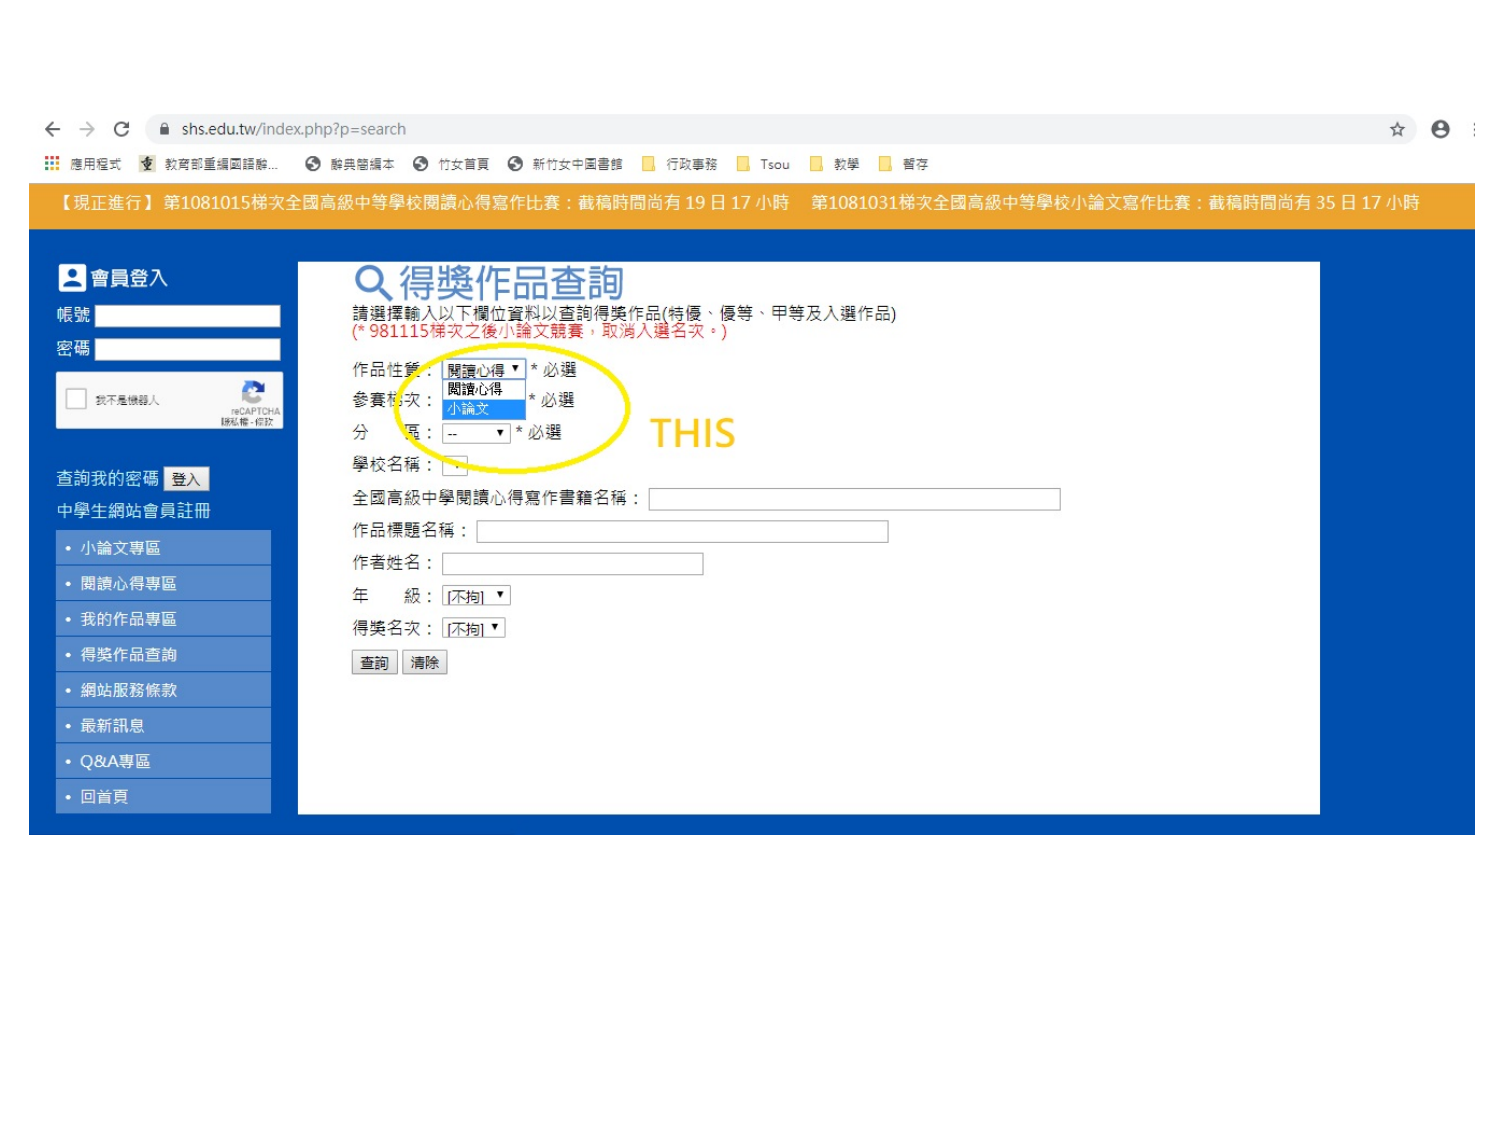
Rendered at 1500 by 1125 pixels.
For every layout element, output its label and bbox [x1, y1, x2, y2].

picture [29, 113, 1475, 835]
